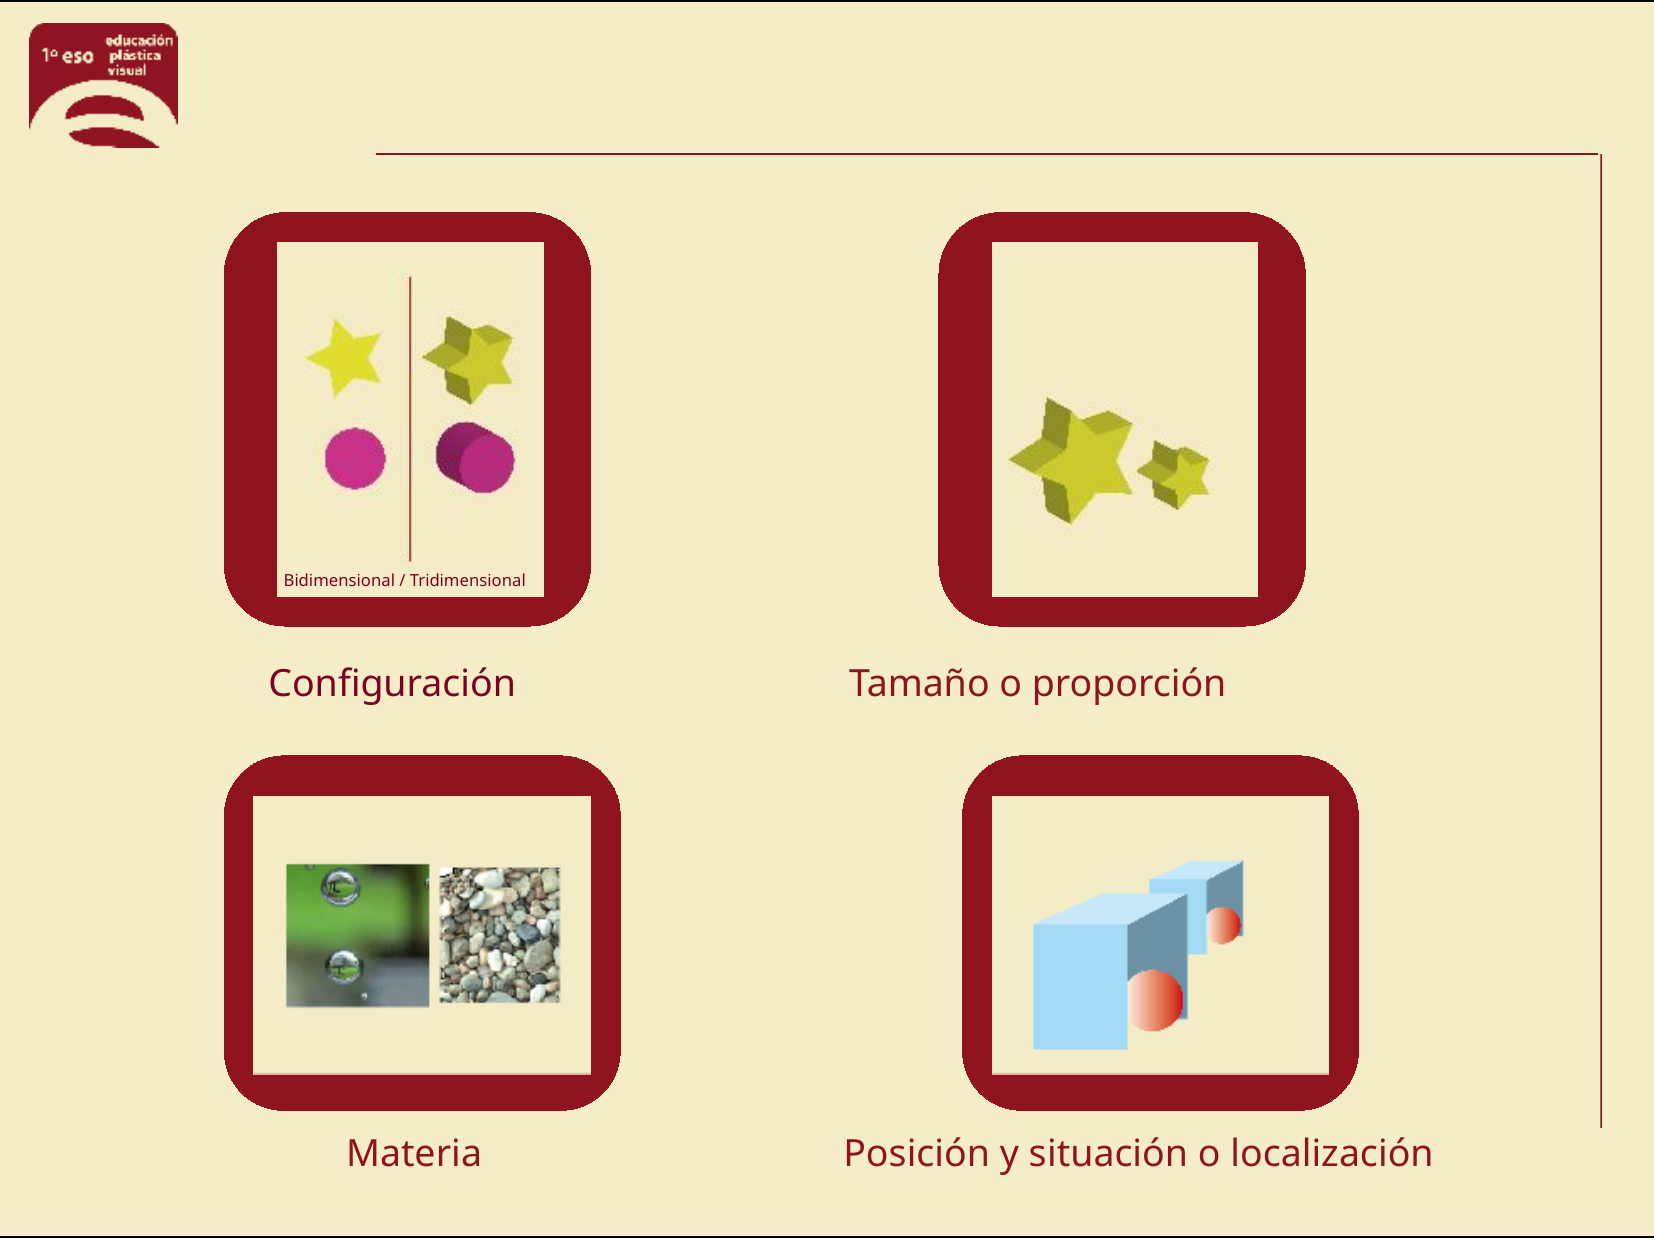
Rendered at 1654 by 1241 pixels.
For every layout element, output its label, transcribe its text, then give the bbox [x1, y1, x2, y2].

text_box Bidimensional / Tridimensional [283, 551, 609, 597]
text_box Configuración Tamaño o proporción [37, 645, 1536, 694]
text_box [224, 212, 591, 627]
text_box [962, 755, 1359, 1111]
text_box Materia Posición y situación o localización [16, 1119, 1530, 1187]
picture [0, 0, 1654, 1241]
text_box [938, 212, 1306, 627]
text_box [224, 755, 621, 1111]
